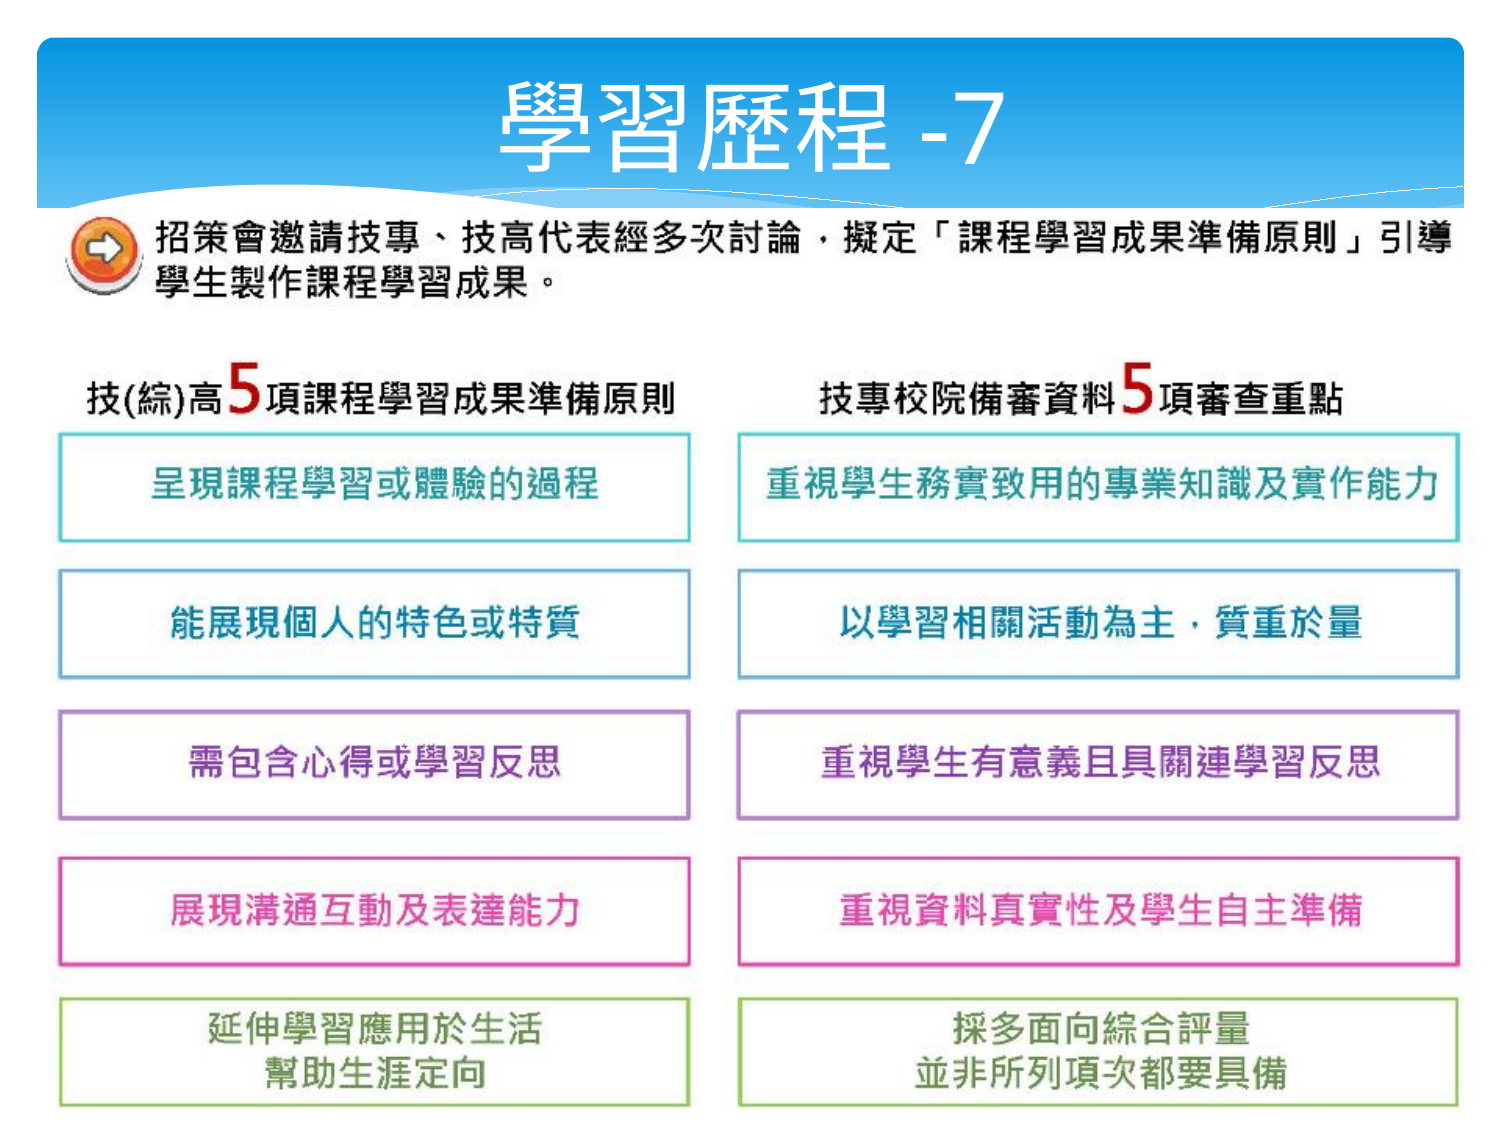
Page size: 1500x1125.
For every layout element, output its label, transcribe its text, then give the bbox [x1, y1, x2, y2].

picture [0, 208, 1500, 1118]
text_box 學習歷程-7 [76, 57, 1427, 208]
